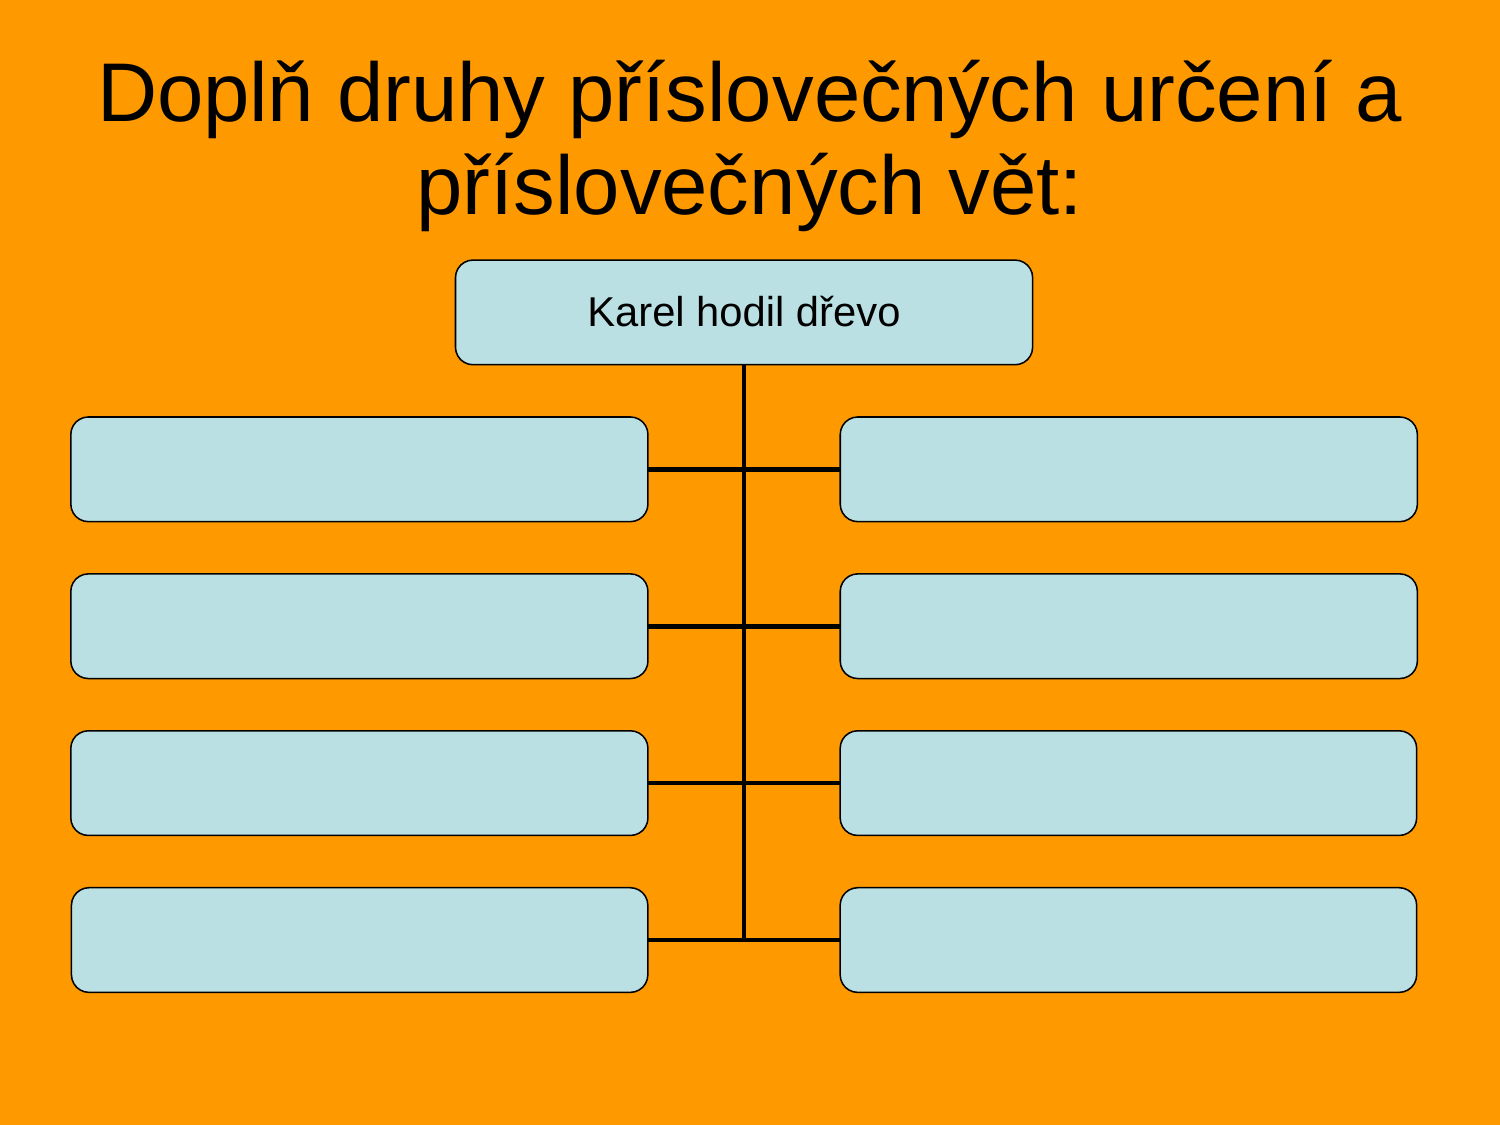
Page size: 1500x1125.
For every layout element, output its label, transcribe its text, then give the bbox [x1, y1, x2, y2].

text_box [840, 730, 1417, 836]
text_box [71, 887, 648, 993]
text_box [840, 416, 1418, 522]
text_box [70, 730, 648, 836]
title Doplň druhy příslovečných určení a příslovečných vět: [75, 31, 1426, 247]
text_box [840, 887, 1417, 993]
text_box [840, 573, 1418, 679]
text_box [70, 416, 648, 522]
text_box [70, 573, 648, 679]
text_box Karel hodil dřevo [455, 260, 1033, 365]
